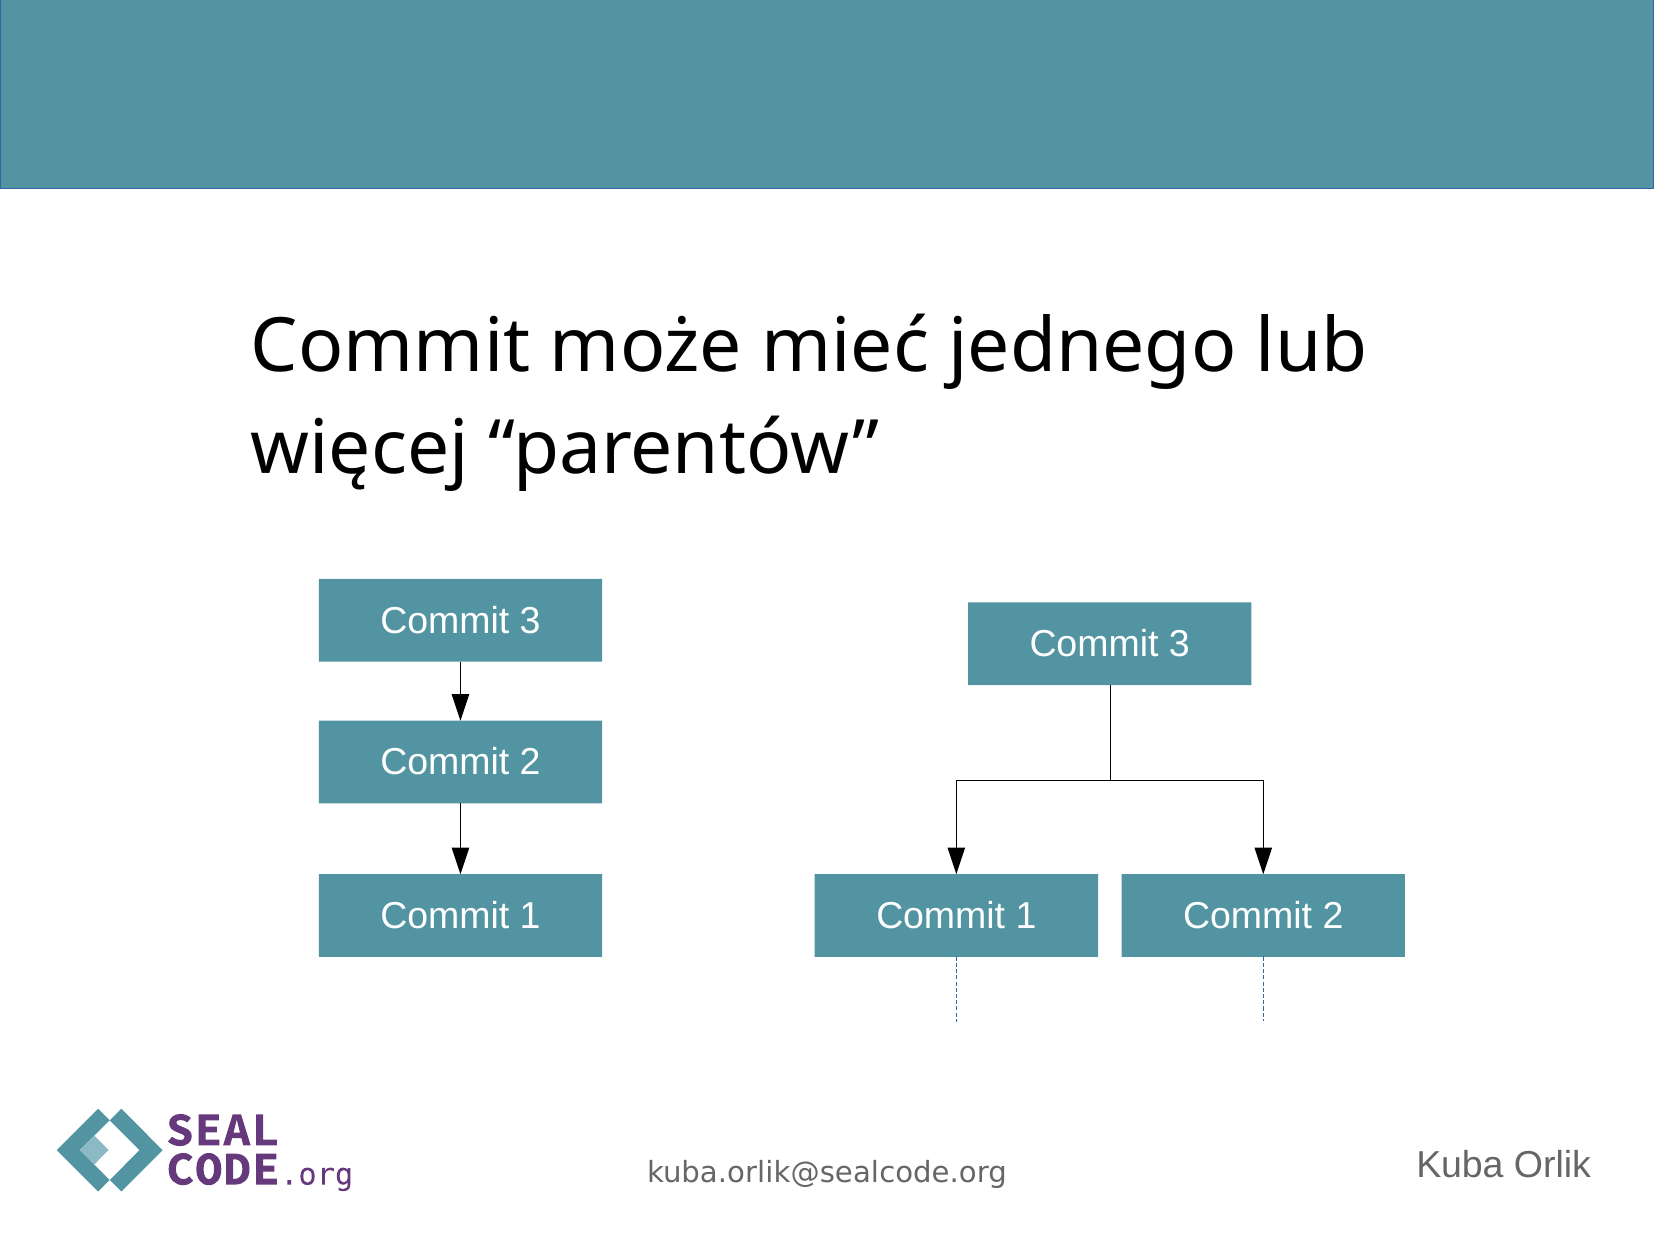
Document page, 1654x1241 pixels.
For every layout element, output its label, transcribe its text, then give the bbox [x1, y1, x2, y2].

text_box Commit 3 [968, 602, 1252, 686]
text_box Commit 2 [318, 720, 603, 804]
text_box Commit 2 [1121, 874, 1405, 957]
text_box Commit 1 [318, 874, 603, 957]
text_box Commit 1 [814, 874, 1099, 957]
text_box Commit może mieć jednego lub więcej “parentów” [200, 283, 1535, 568]
text_box Commit 3 [318, 578, 603, 662]
